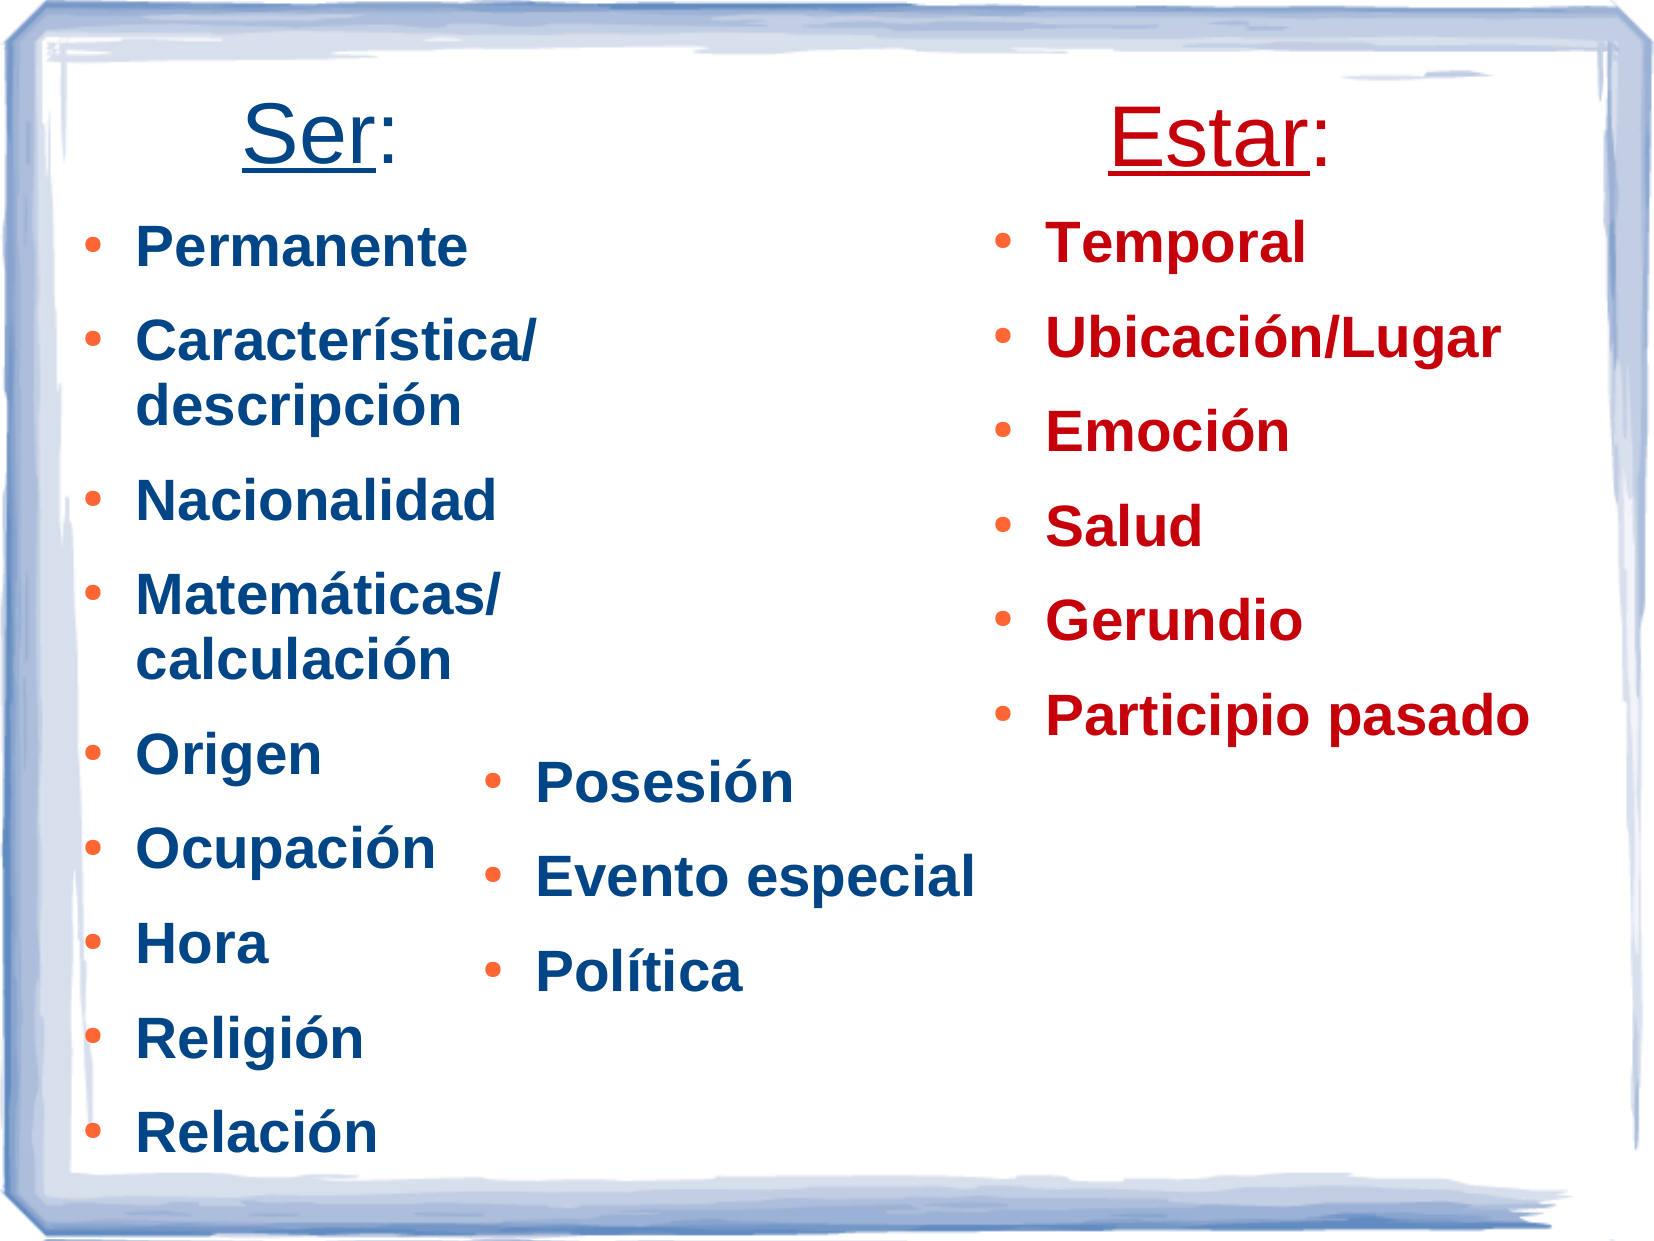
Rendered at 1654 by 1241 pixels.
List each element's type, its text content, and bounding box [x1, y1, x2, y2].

list Temporal Ubicación/Lugar Emoción Salud Gerundio Participio pasado [975, 210, 1591, 1029]
title Ser: [86, 30, 556, 213]
picture [0, 0, 1654, 1241]
list Posesión Evento especial Política [465, 749, 1081, 1178]
list Permanente Característica/descripción Nacionalidad Matemáticas/calculación Origen Ocupación Hora Religión Relación [64, 213, 763, 1211]
title Estar: [986, 32, 1456, 241]
